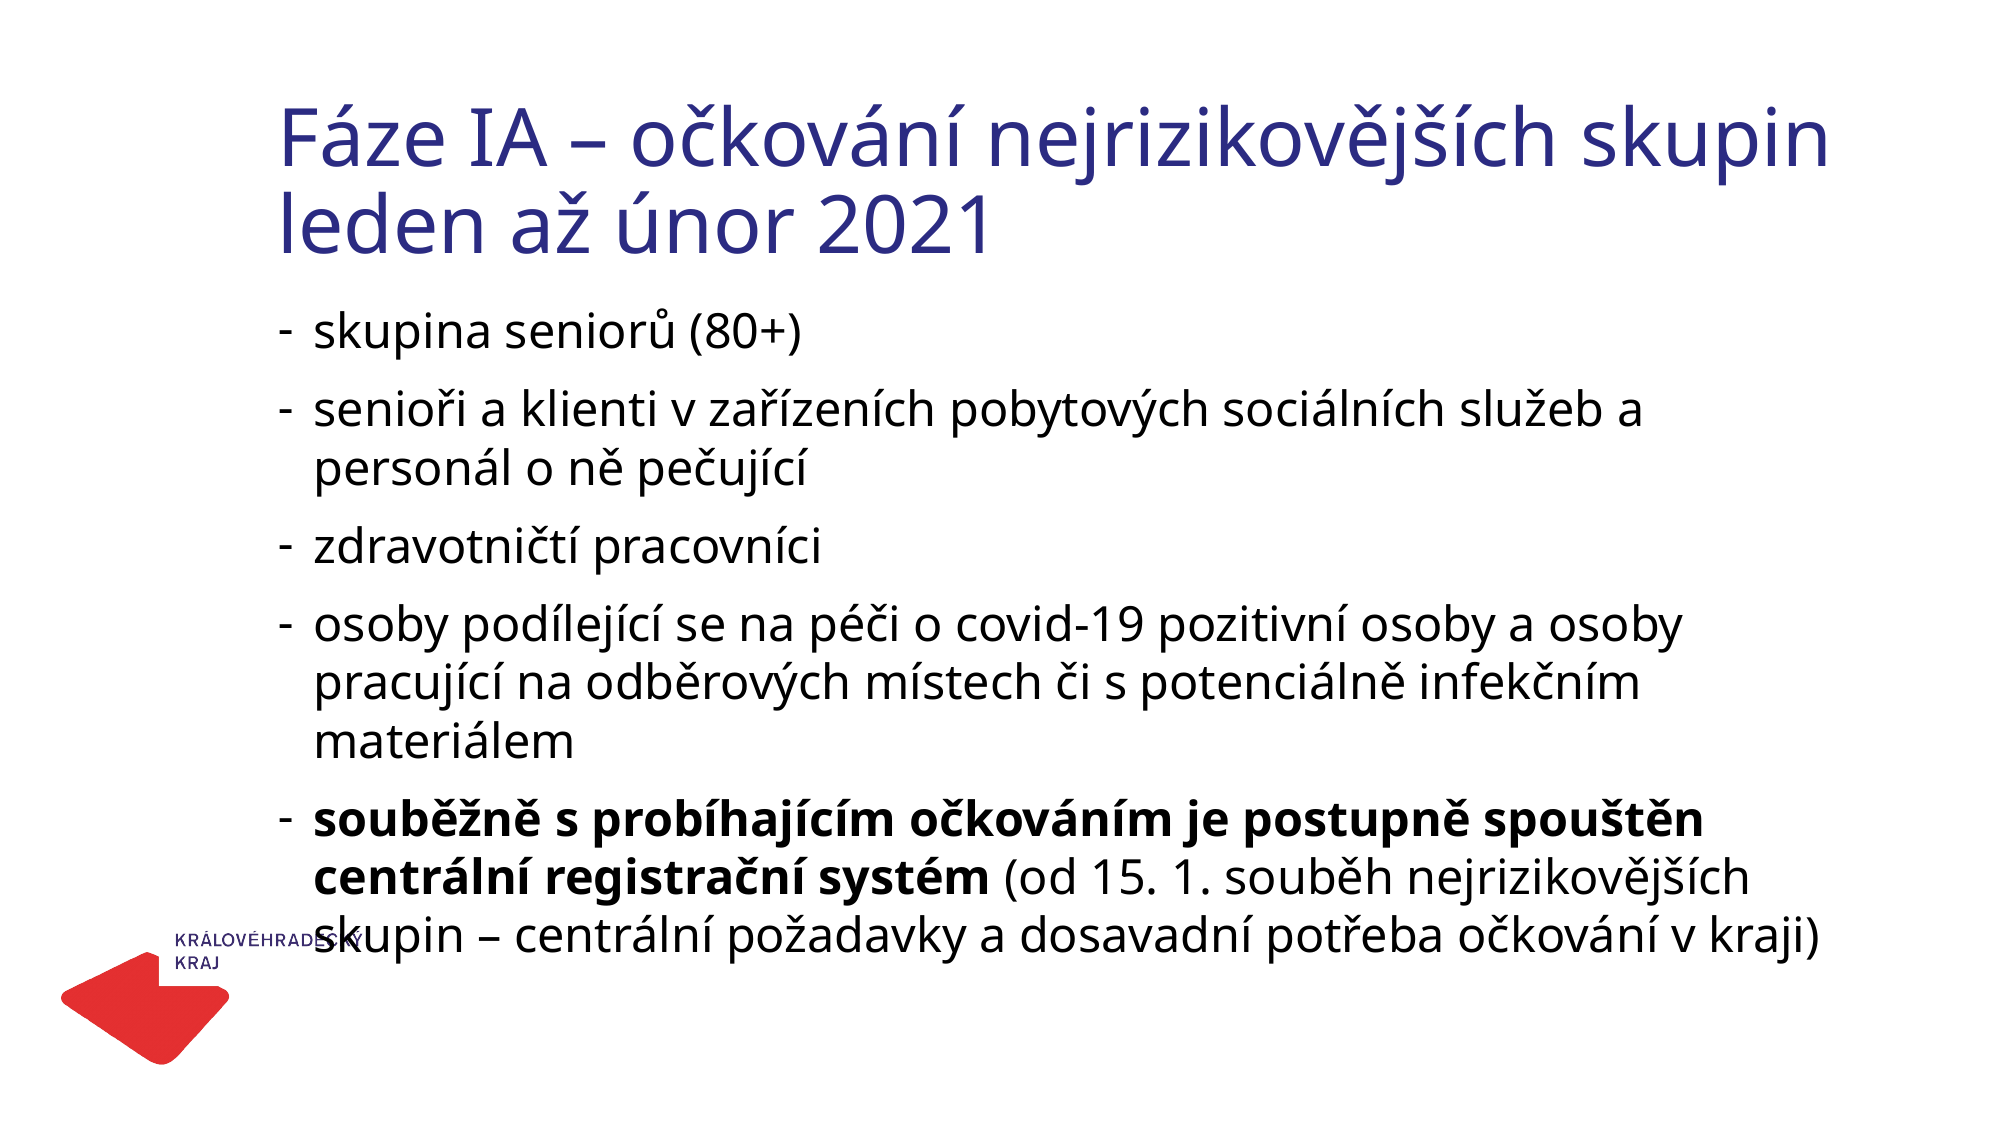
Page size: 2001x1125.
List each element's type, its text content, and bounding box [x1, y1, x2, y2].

title Fáze IA – očkování nejrizikovějších skupin leden až únor 2021 [262, 75, 1863, 292]
text_box [159, 0, 2000, 986]
picture [57, 918, 363, 1076]
list skupina seniorů (80+) senioři a klienti v zařízeních pobytových sociálních služeb a personál o ně pečující zdravotničtí pracovníci osoby podílející se na péči o covid-19 pozitivní osoby a osoby pracující na odběrových místech či s potenciálně infekčním materiálem souběžně s probíhajícím očkováním je postupně spouštěn centrální registrační systém (od 15. 1. souběh nejrizikovějších skupin – centrální požadavky a dosavadní potřeba očkování v kraji) [262, 292, 1863, 1014]
